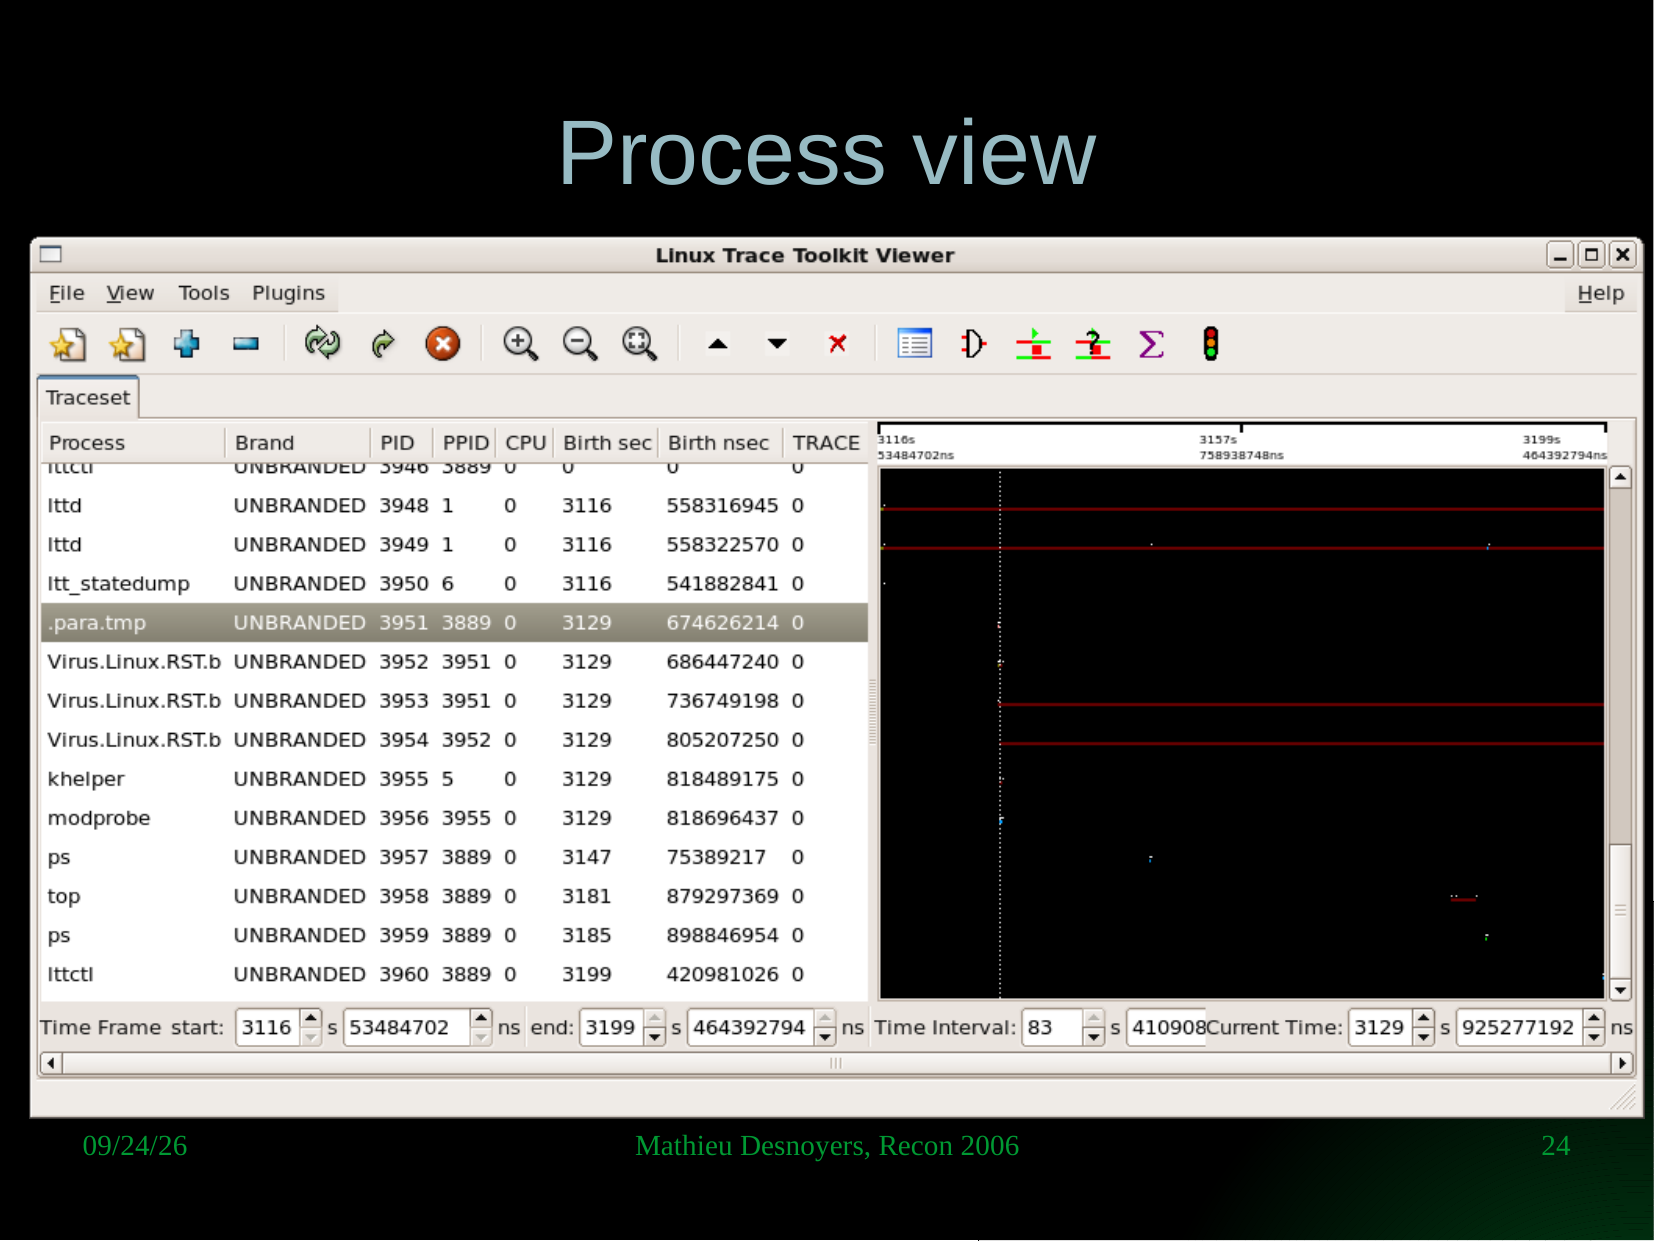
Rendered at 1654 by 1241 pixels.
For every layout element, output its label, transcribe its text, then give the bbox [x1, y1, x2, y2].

picture [29, 236, 1645, 1119]
title Process view [82, 49, 1571, 236]
